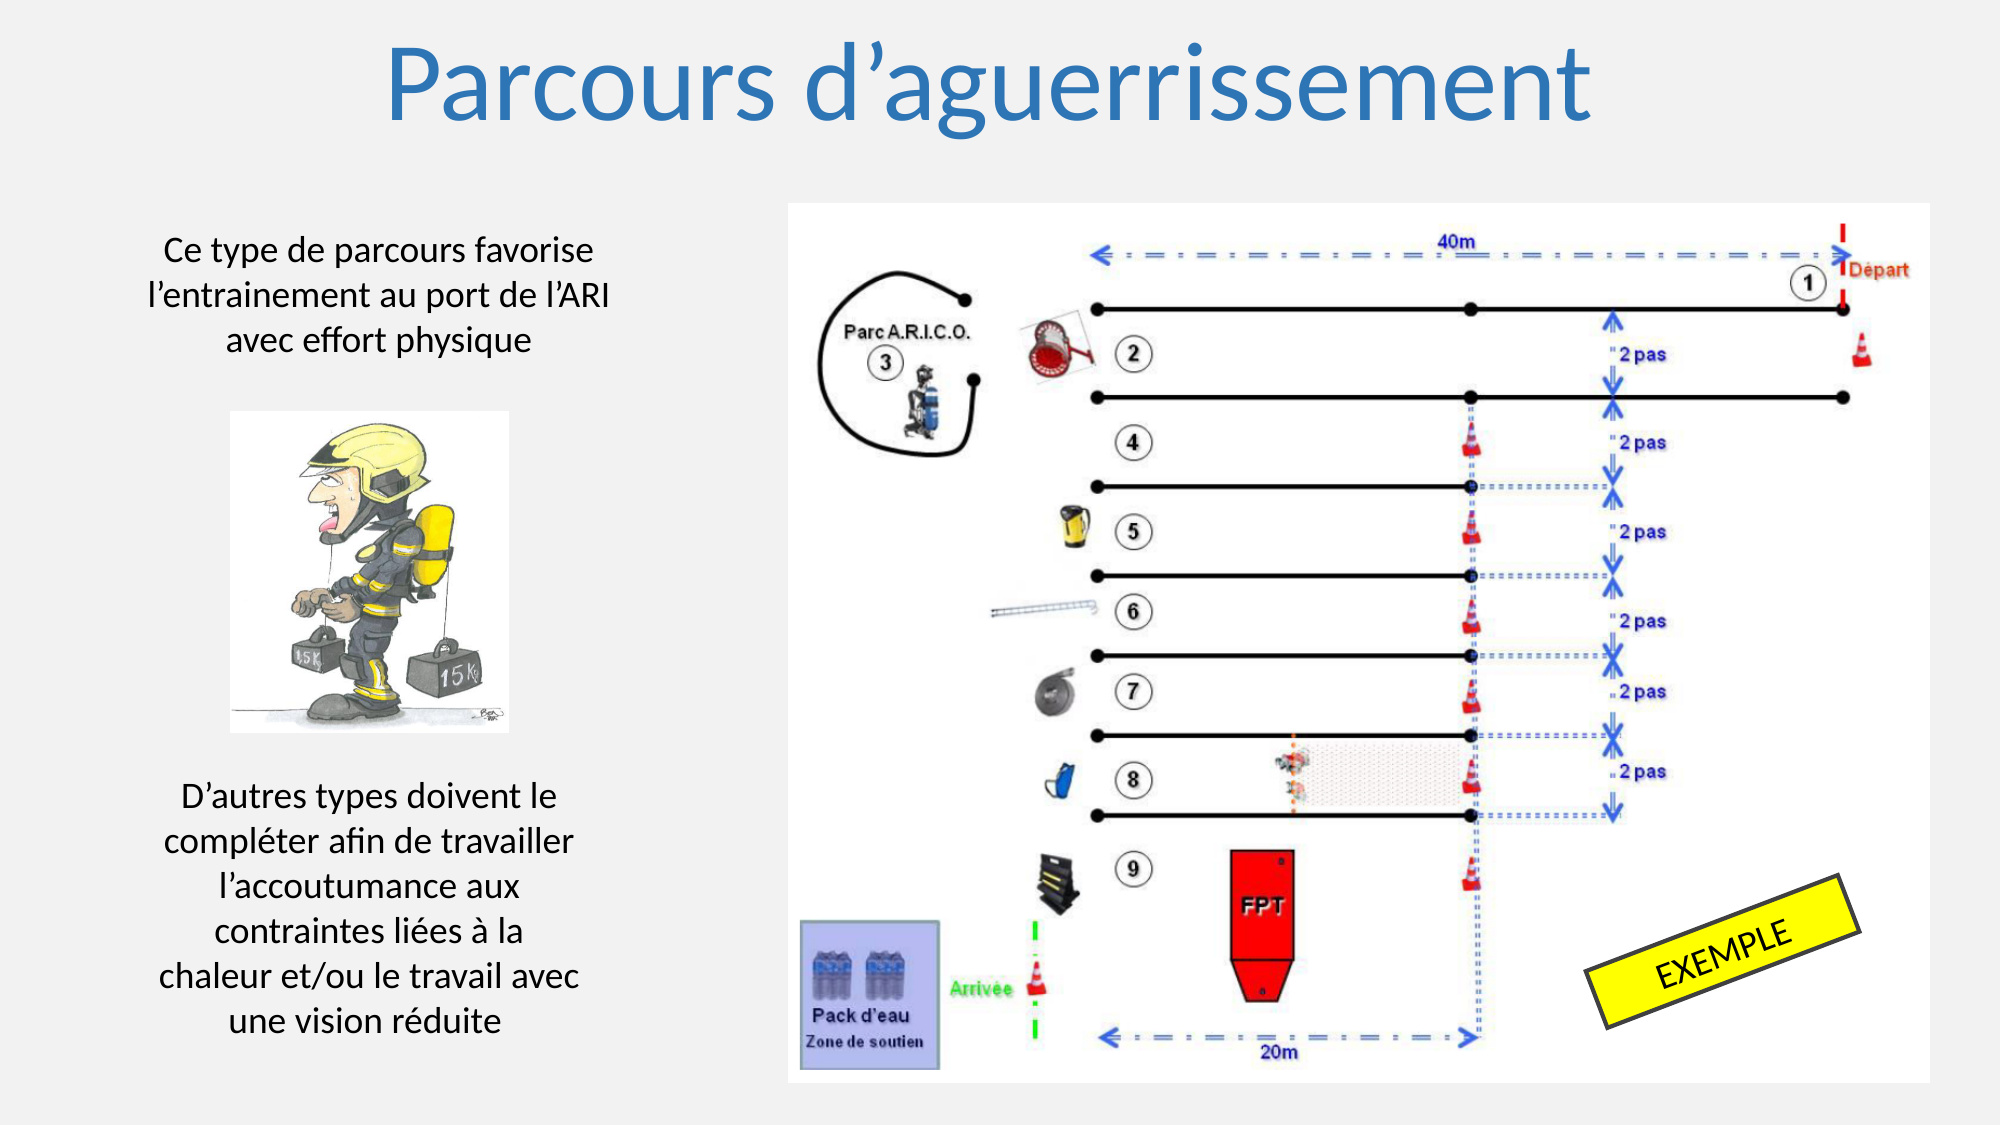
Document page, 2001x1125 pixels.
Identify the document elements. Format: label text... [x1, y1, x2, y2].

text_box D’autres types doivent le compléter afin de travailler l’accoutumance aux contraintes liées à la chaleur et/ou le travail avec une vision réduite [138, 763, 600, 1052]
picture [230, 411, 509, 733]
text_box Parcours d’aguerrissement [369, 0, 1703, 152]
text_box Ce type de parcours favorise l’entrainement au port de l’ARI avec effort physique [119, 217, 639, 370]
text_box EXEMPLE [1585, 875, 1860, 1028]
picture [788, 203, 1930, 1083]
